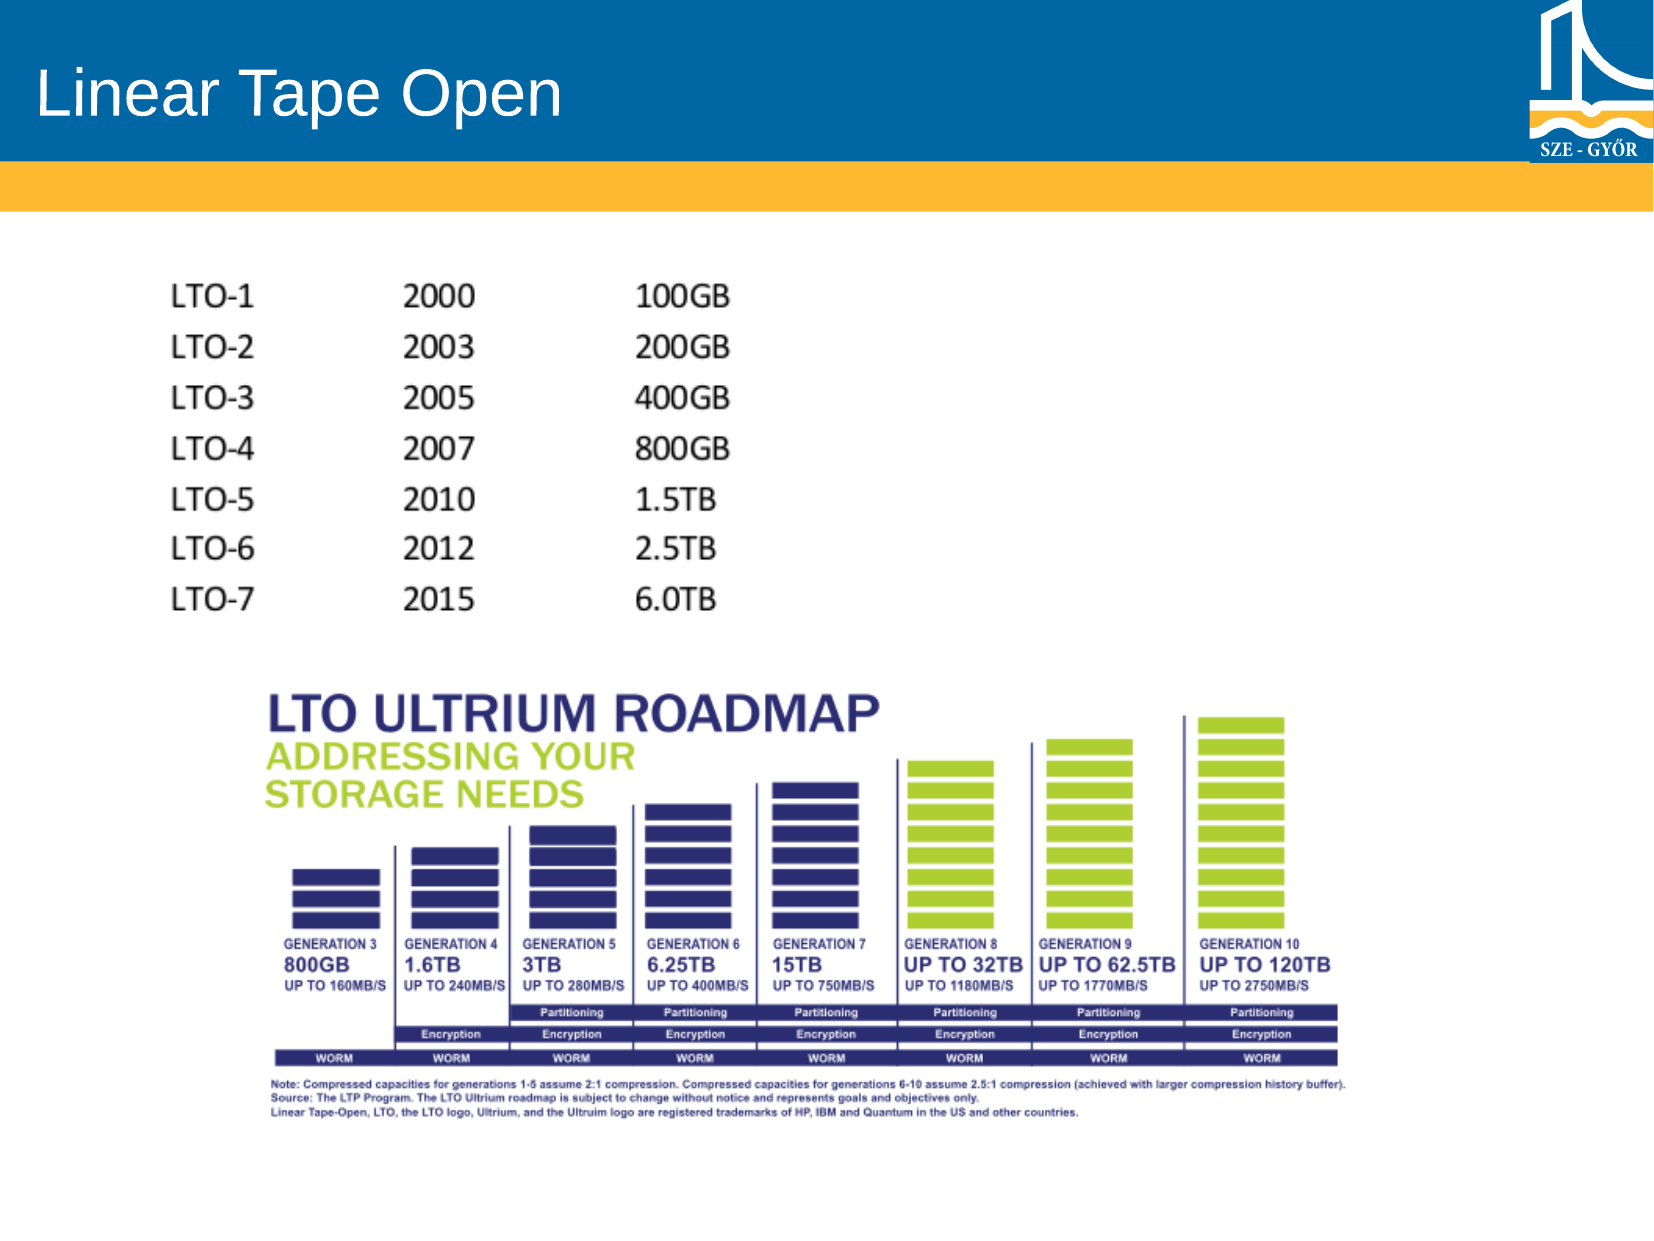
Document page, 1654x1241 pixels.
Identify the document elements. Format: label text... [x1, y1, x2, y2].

text_box Linear Tape Open [34, 48, 1524, 144]
picture [153, 255, 756, 650]
picture [248, 672, 1377, 1134]
picture [1529, 0, 1654, 163]
